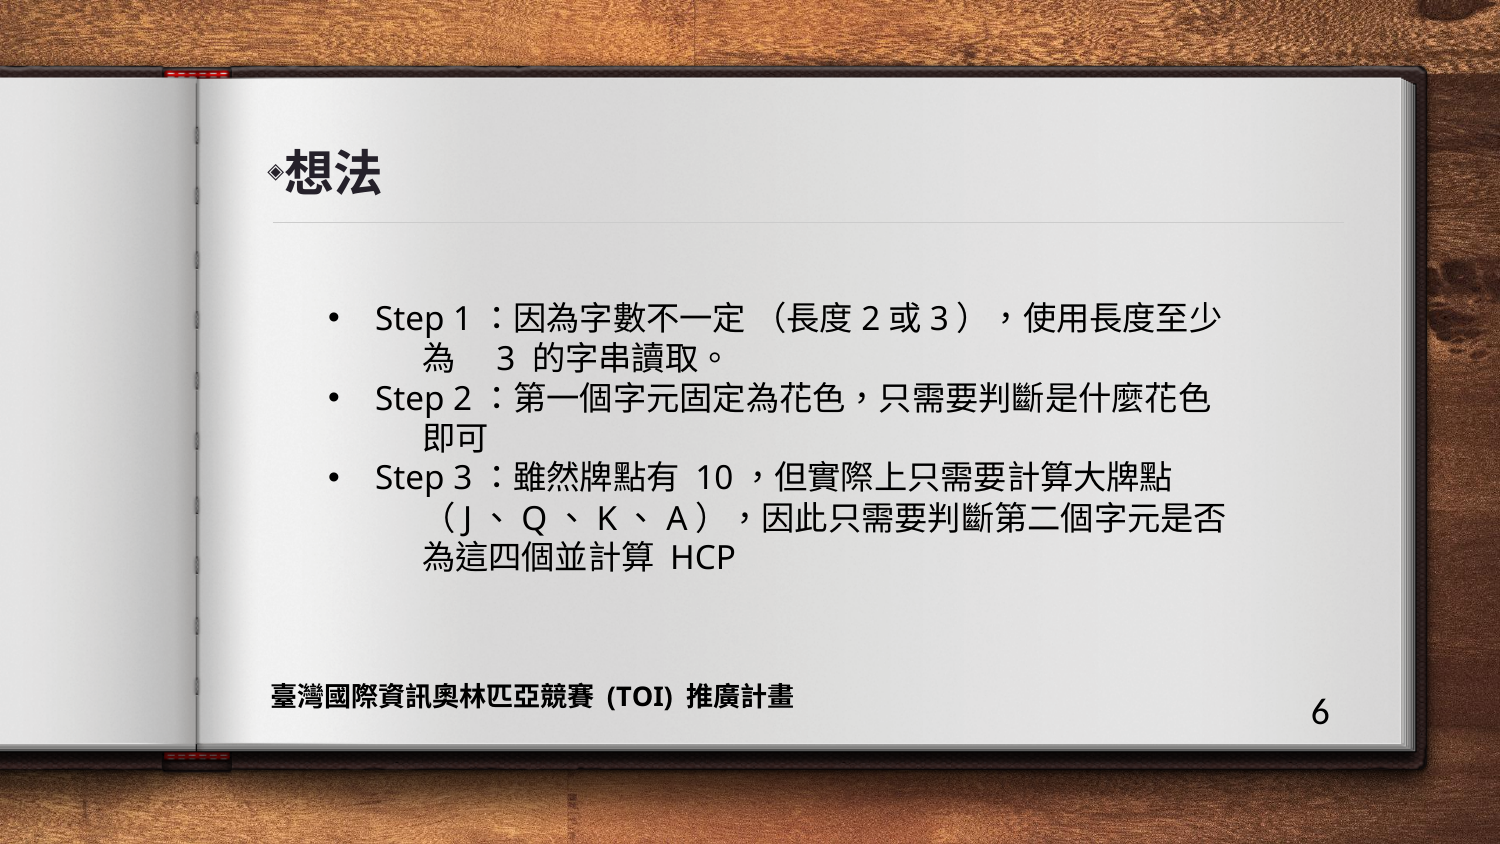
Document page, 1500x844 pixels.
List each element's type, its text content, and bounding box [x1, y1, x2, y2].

list 想法 [252, 126, 1194, 216]
text_box Step 1：因為字數不一定 （長度2或3），使用長度至少為 3 的字串讀取。 Step 2：第一個字元固定為花色，只需要判斷是什麼花色即可 Step 3：雖然牌點有 10，但實際上只需要計算大牌點（J、Q、K、A），因此只需要判斷第二個字元是否為這四個並計算 HCP [313, 289, 1254, 588]
text_box 6 [1295, 672, 1386, 737]
